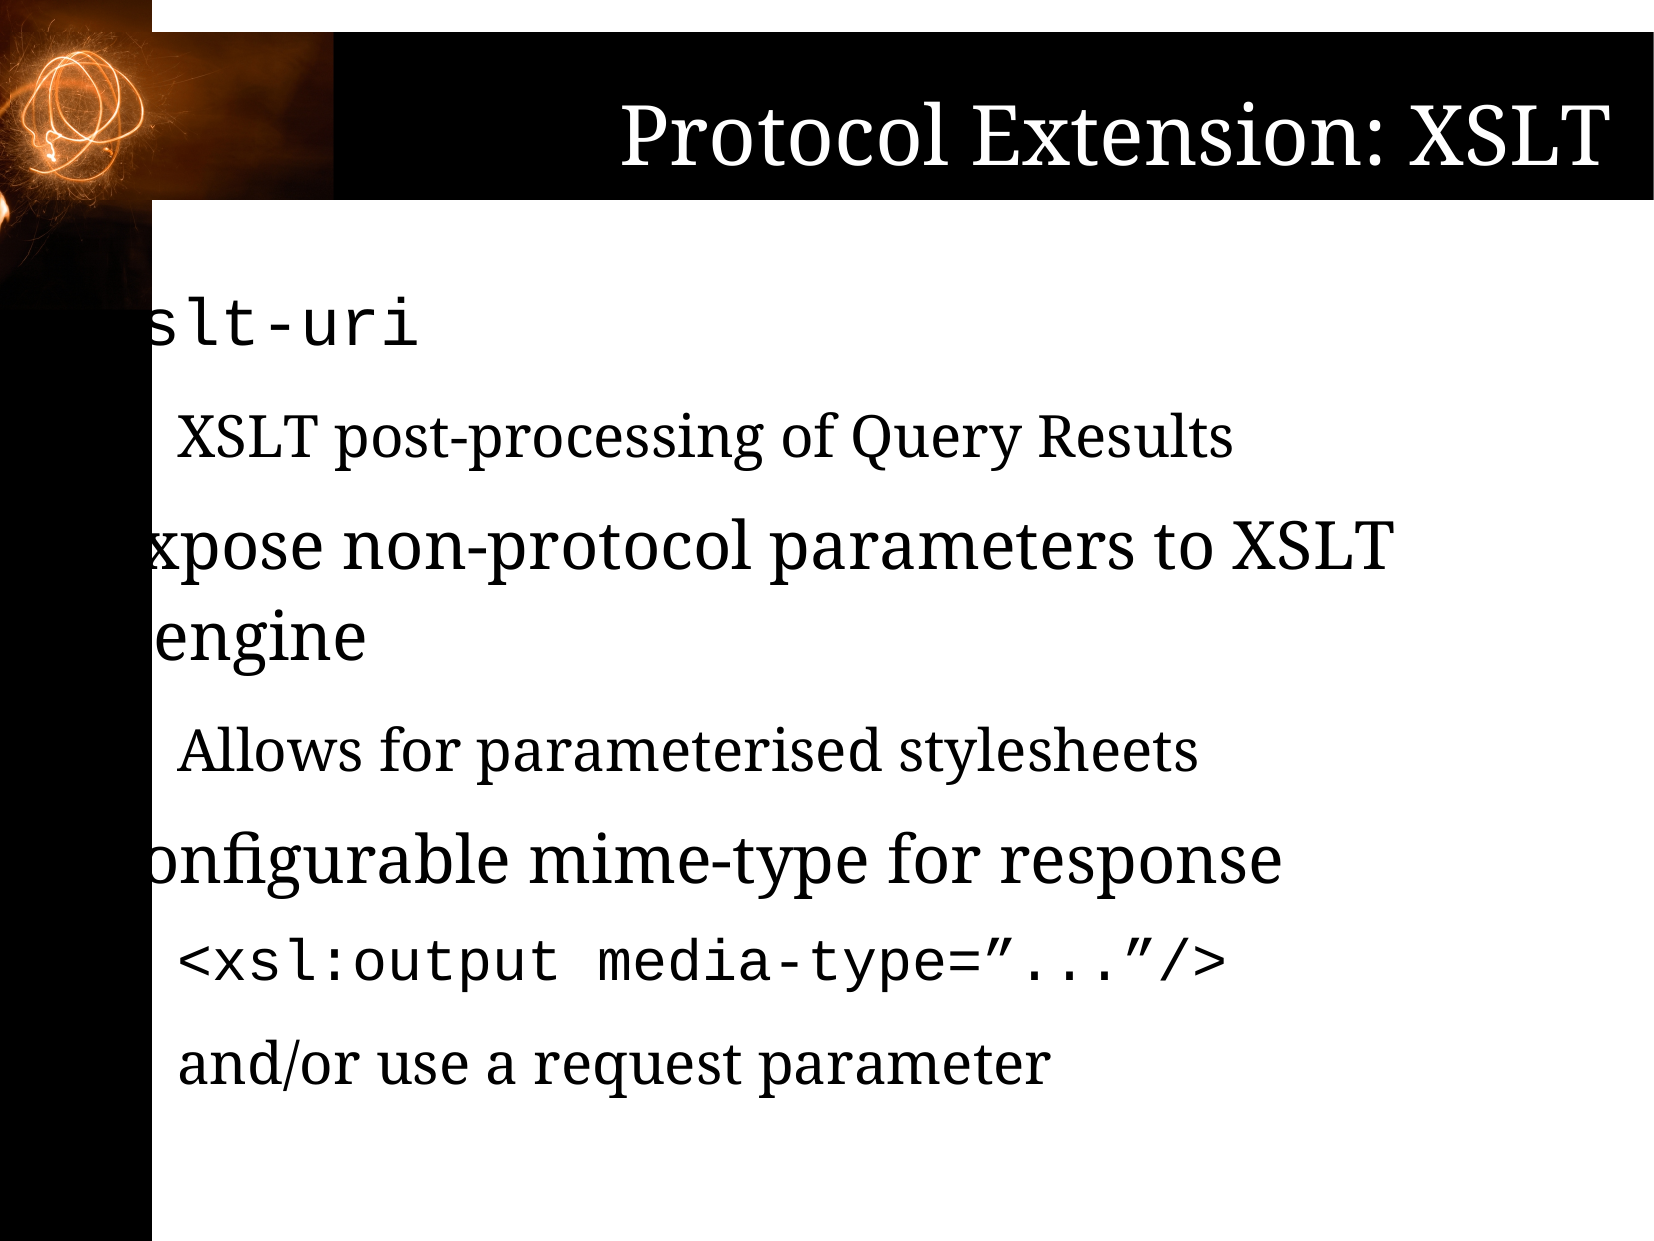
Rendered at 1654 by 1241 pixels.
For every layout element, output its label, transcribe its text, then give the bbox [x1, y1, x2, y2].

picture [0, 0, 372, 1241]
list xslt-uri XSLT post-processing of Query Results Expose non-protocol parameters to XSLT engine Allows for parameterised stylesheets Configurable mime-type for response <xsl:output media-type=”...”/> and/or use a request parameter [82, 290, 1571, 1109]
title Protocol Extension: XSLT [372, 29, 1654, 237]
